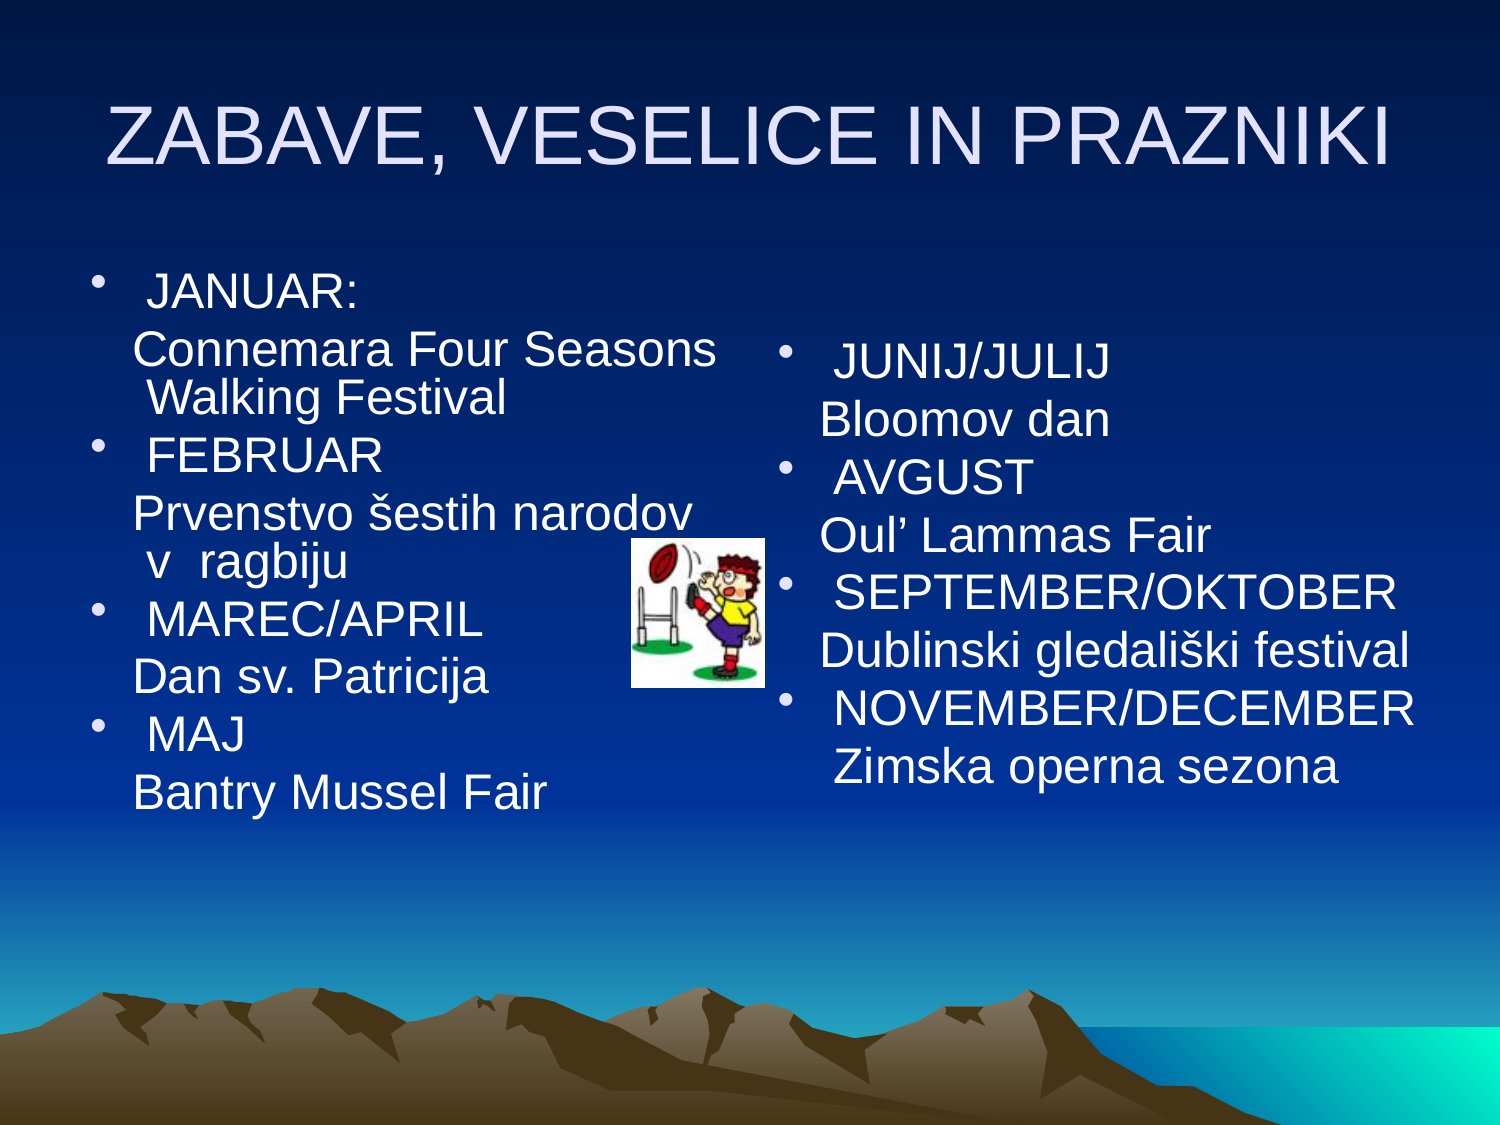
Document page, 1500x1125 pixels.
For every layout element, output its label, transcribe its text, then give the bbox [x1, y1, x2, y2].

title ZABAVE, VESELICE IN PRAZNIKI [75, 37, 1425, 225]
list JUNIJ/JULIJ Bloomov dan AVGUST Oul’ Lammas Fair SEPTEMBER/OKTOBER Dublinski gledališki festival NOVEMBER/DECEMBER Zimska operna sezona [762, 262, 1447, 1005]
picture [631, 538, 765, 688]
list JANUAR: Connemara Four Seasons Walking Festival FEBRUAR Prvenstvo šestih narodov v ragbiju MAREC/APRIL Dan sv. Patricija MAJ Bantry Mussel Fair [75, 262, 738, 1000]
